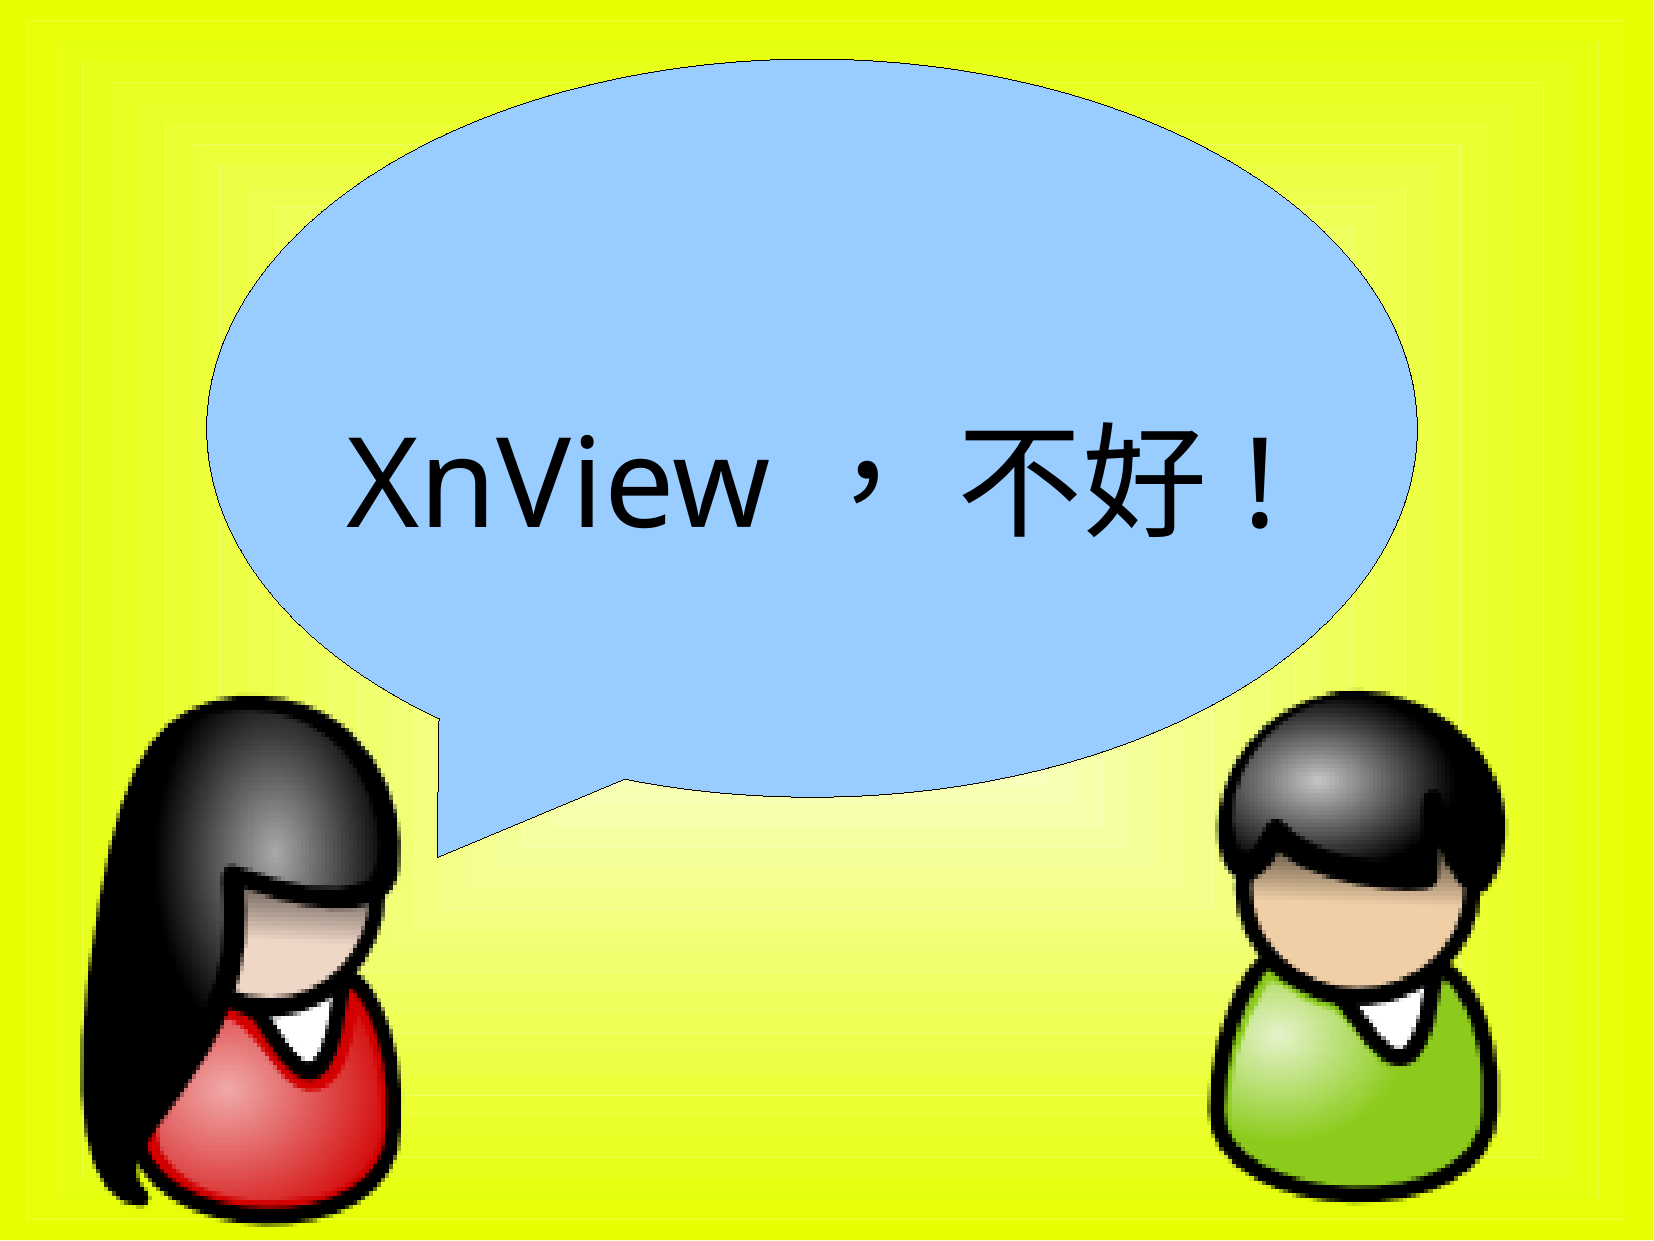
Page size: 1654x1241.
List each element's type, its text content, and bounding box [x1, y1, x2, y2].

picture [0, 679, 502, 1241]
text_box XnView， 不好! [206, 59, 1418, 858]
picture [1092, 679, 1625, 1211]
